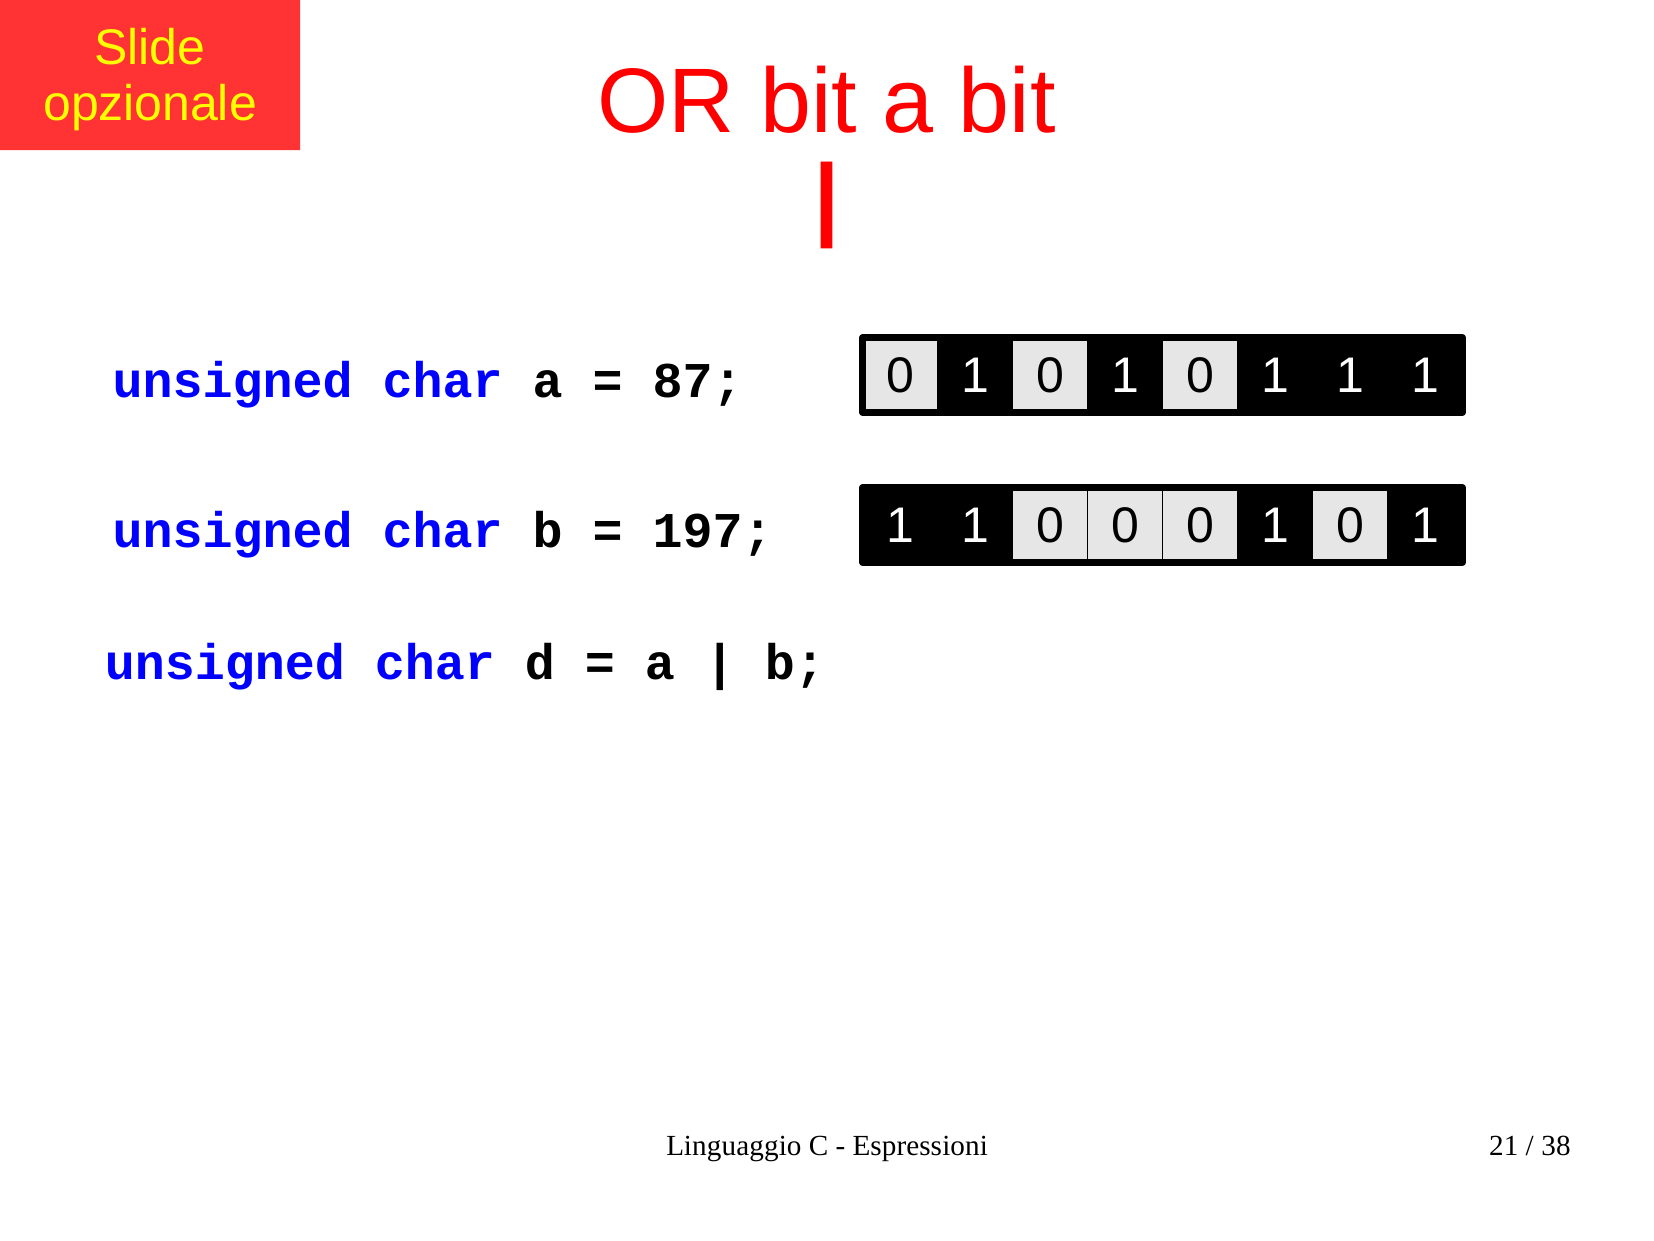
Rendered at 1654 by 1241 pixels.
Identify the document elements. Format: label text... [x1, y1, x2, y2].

text_box unsigned char b = 197; [112, 505, 773, 563]
text_box unsigned char d = a | b; [104, 637, 826, 751]
text_box 1 [1237, 491, 1313, 559]
text_box 1 [1312, 341, 1387, 409]
text_box 0 [1012, 341, 1087, 409]
text_box 1 [1237, 341, 1312, 409]
text_box 0 [1163, 341, 1237, 409]
text_box 1 [1387, 491, 1459, 559]
text_box Slide opzionale [0, 0, 301, 151]
text_box 0 [1313, 491, 1387, 559]
text_box 1 [866, 491, 938, 559]
text_box 1 [937, 341, 1012, 409]
title OR bit a bit | [82, 49, 1571, 257]
text_box 0 [1087, 491, 1162, 559]
text_box 1 [1387, 341, 1459, 409]
text_box unsigned char a = 87; [112, 355, 743, 413]
text_box 0 [1162, 491, 1237, 559]
text_box 0 [1013, 491, 1087, 559]
text_box 1 [938, 491, 1013, 559]
text_box 1 [1087, 341, 1163, 409]
text_box 0 [866, 341, 937, 409]
